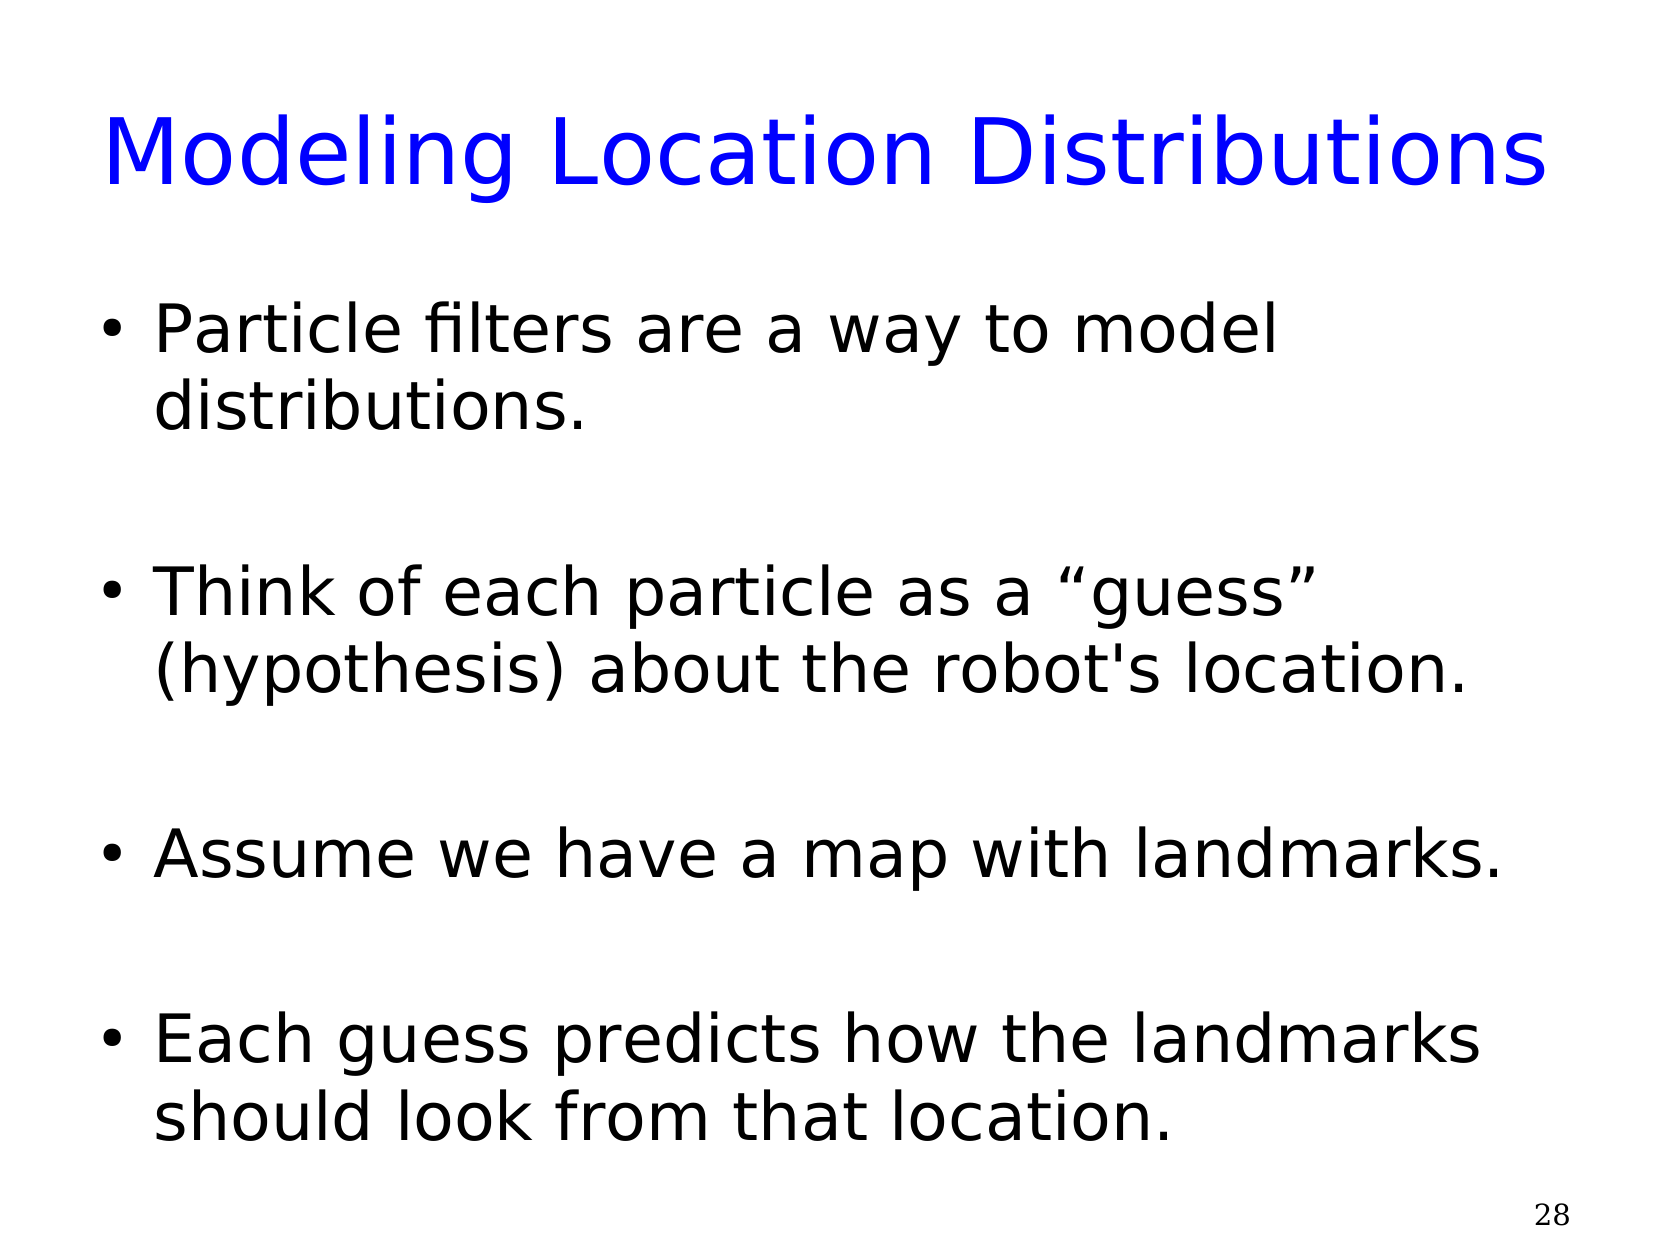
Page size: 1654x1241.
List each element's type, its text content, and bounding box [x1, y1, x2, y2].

list Particle filters are a way to model distributions. Think of each particle as a “guess” (hypothesis) about the robot's location. Assume we have a map with landmarks. Each guess predicts how the landmarks should look from that location. [82, 290, 1571, 1157]
title Modeling Location Distributions [82, 49, 1571, 257]
